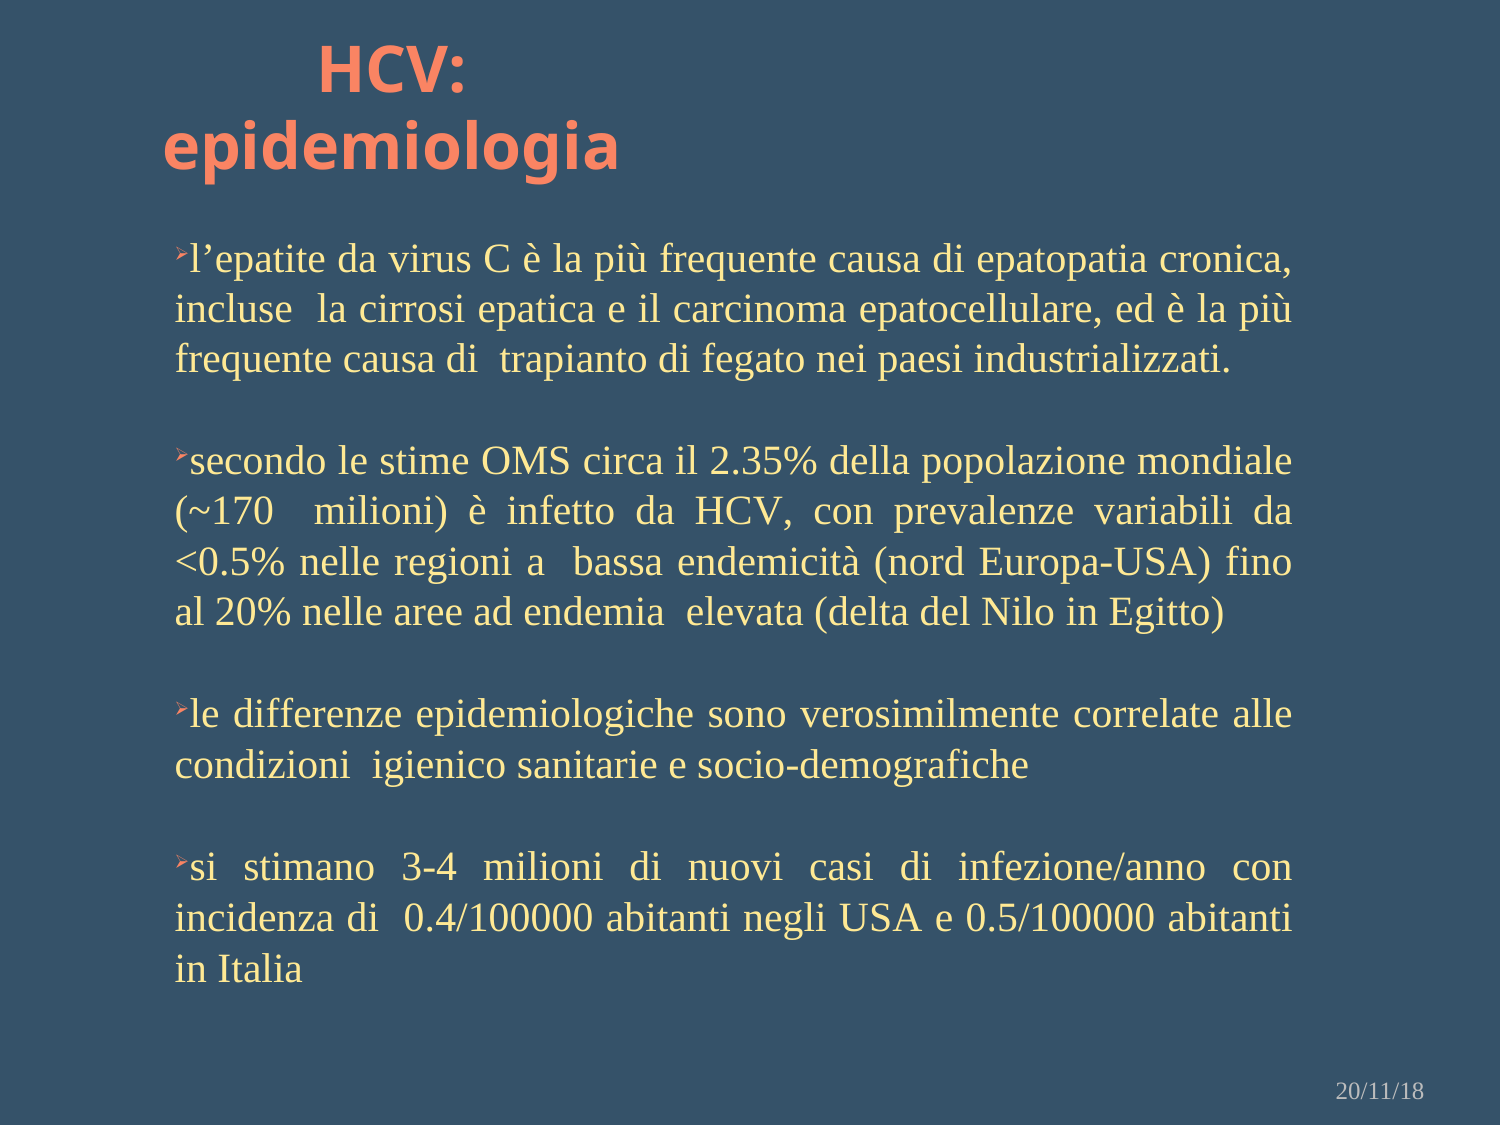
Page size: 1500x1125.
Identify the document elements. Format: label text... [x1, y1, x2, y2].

text_box HCV: epidemiologia [105, 19, 679, 191]
text_box l’epatite da virus C è la più frequente causa di epatopatia cronica, incluse la cirrosi epatica e il carcinoma epatocellulare, ed è la più frequente causa di trapianto di fegato nei paesi industrializzati. secondo le stime OMS circa il 2.35% della popolazione mondiale (~170 milioni) è infetto da HCV, con prevalenze variabili da <0.5% nelle regioni a bassa endemicità (nord Europa-USA) fino al 20% nelle aree ad endemia elevata (delta del Nilo in Egitto) le differenze epidemiologiche sono verosimilmente correlate alle condizioni igienico sanitarie e socio-demografiche si stimano 3-4 milioni di nuovi casi di infezione/anno con incidenza di 0.4/100000 abitanti negli USA e 0.5/100000 abitanti in Italia [161, 224, 1307, 787]
text_box 20/11/18 [1299, 1052, 1425, 1113]
